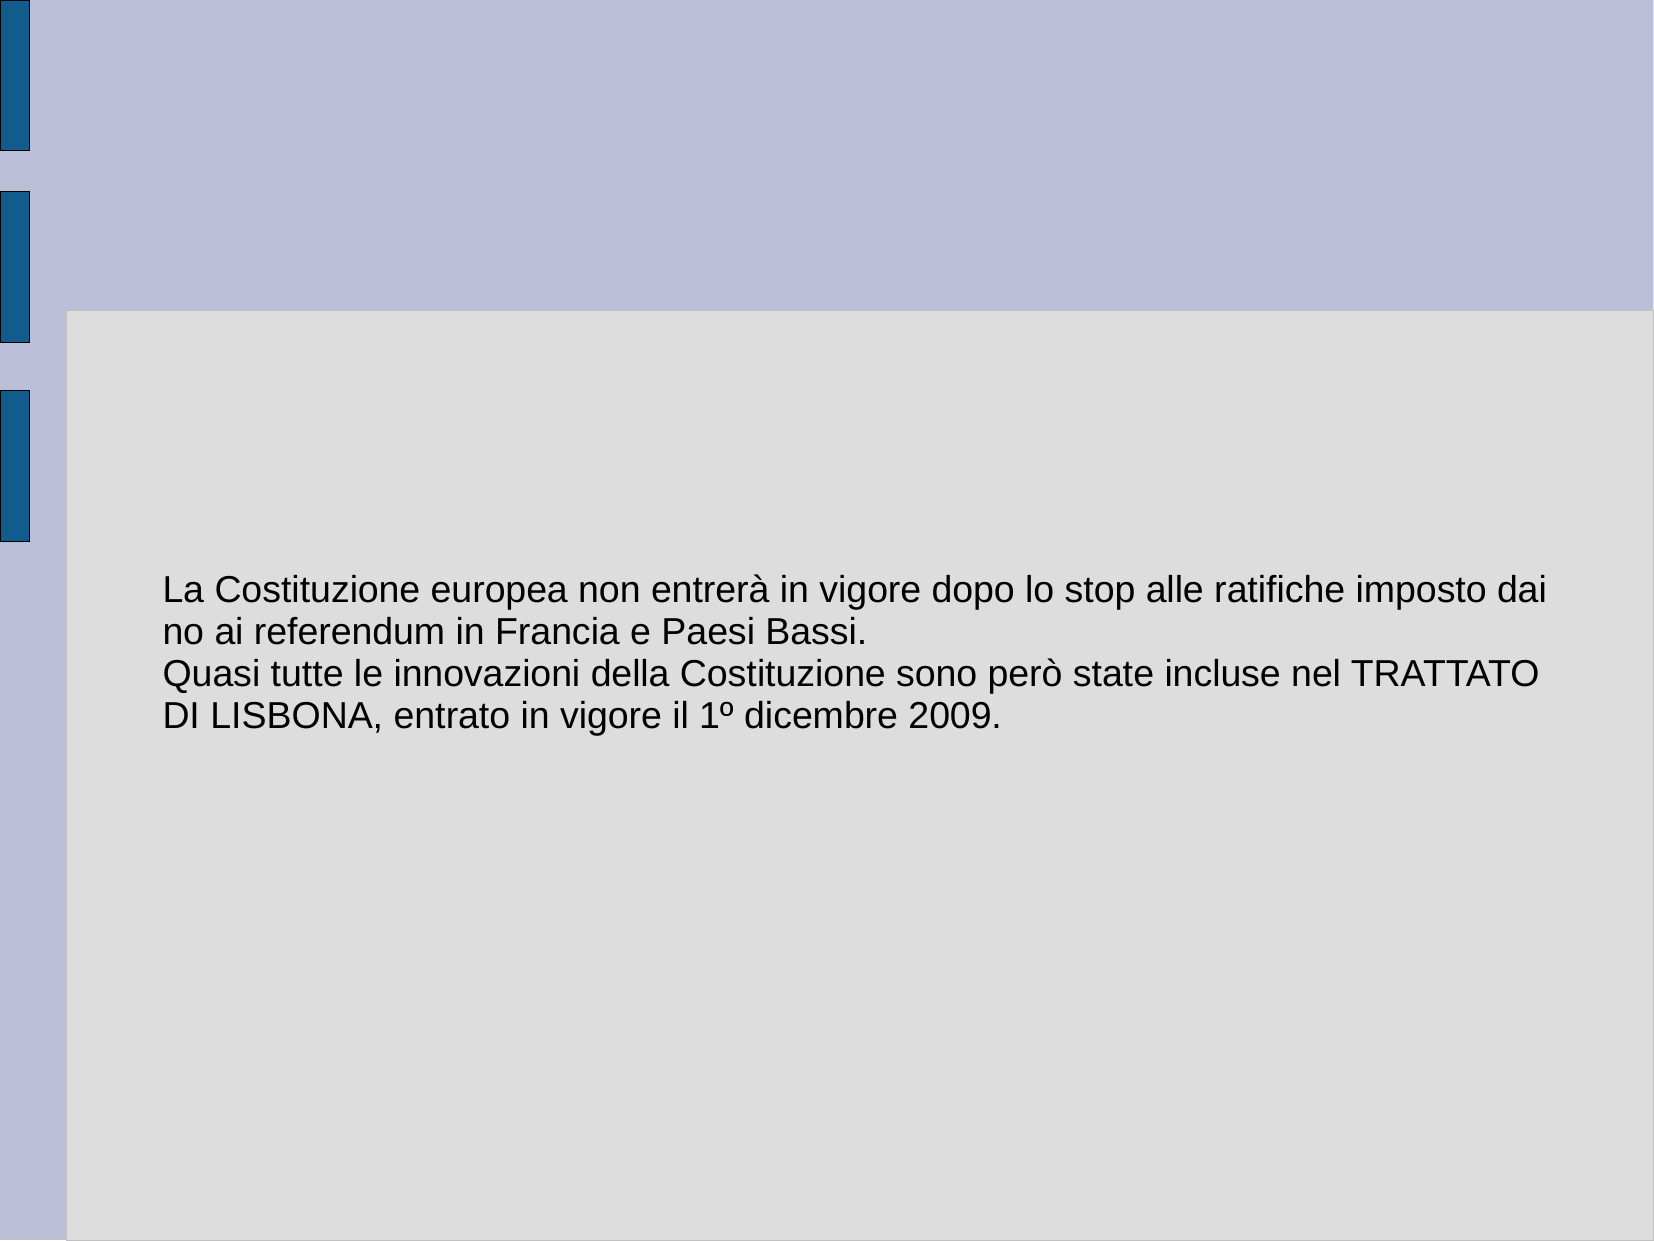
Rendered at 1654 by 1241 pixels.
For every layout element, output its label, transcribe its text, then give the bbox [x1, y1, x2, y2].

text_box La Costituzione europea non entrerà in vigore dopo lo stop alle ratifiche imposto dai no ai referendum in Francia e Paesi Bassi. Quasi tutte le innovazioni della Costituzione sono però state incluse nel TRATTATO DI LISBONA, entrato in vigore il 1º dicembre 2009. [147, 561, 1565, 827]
